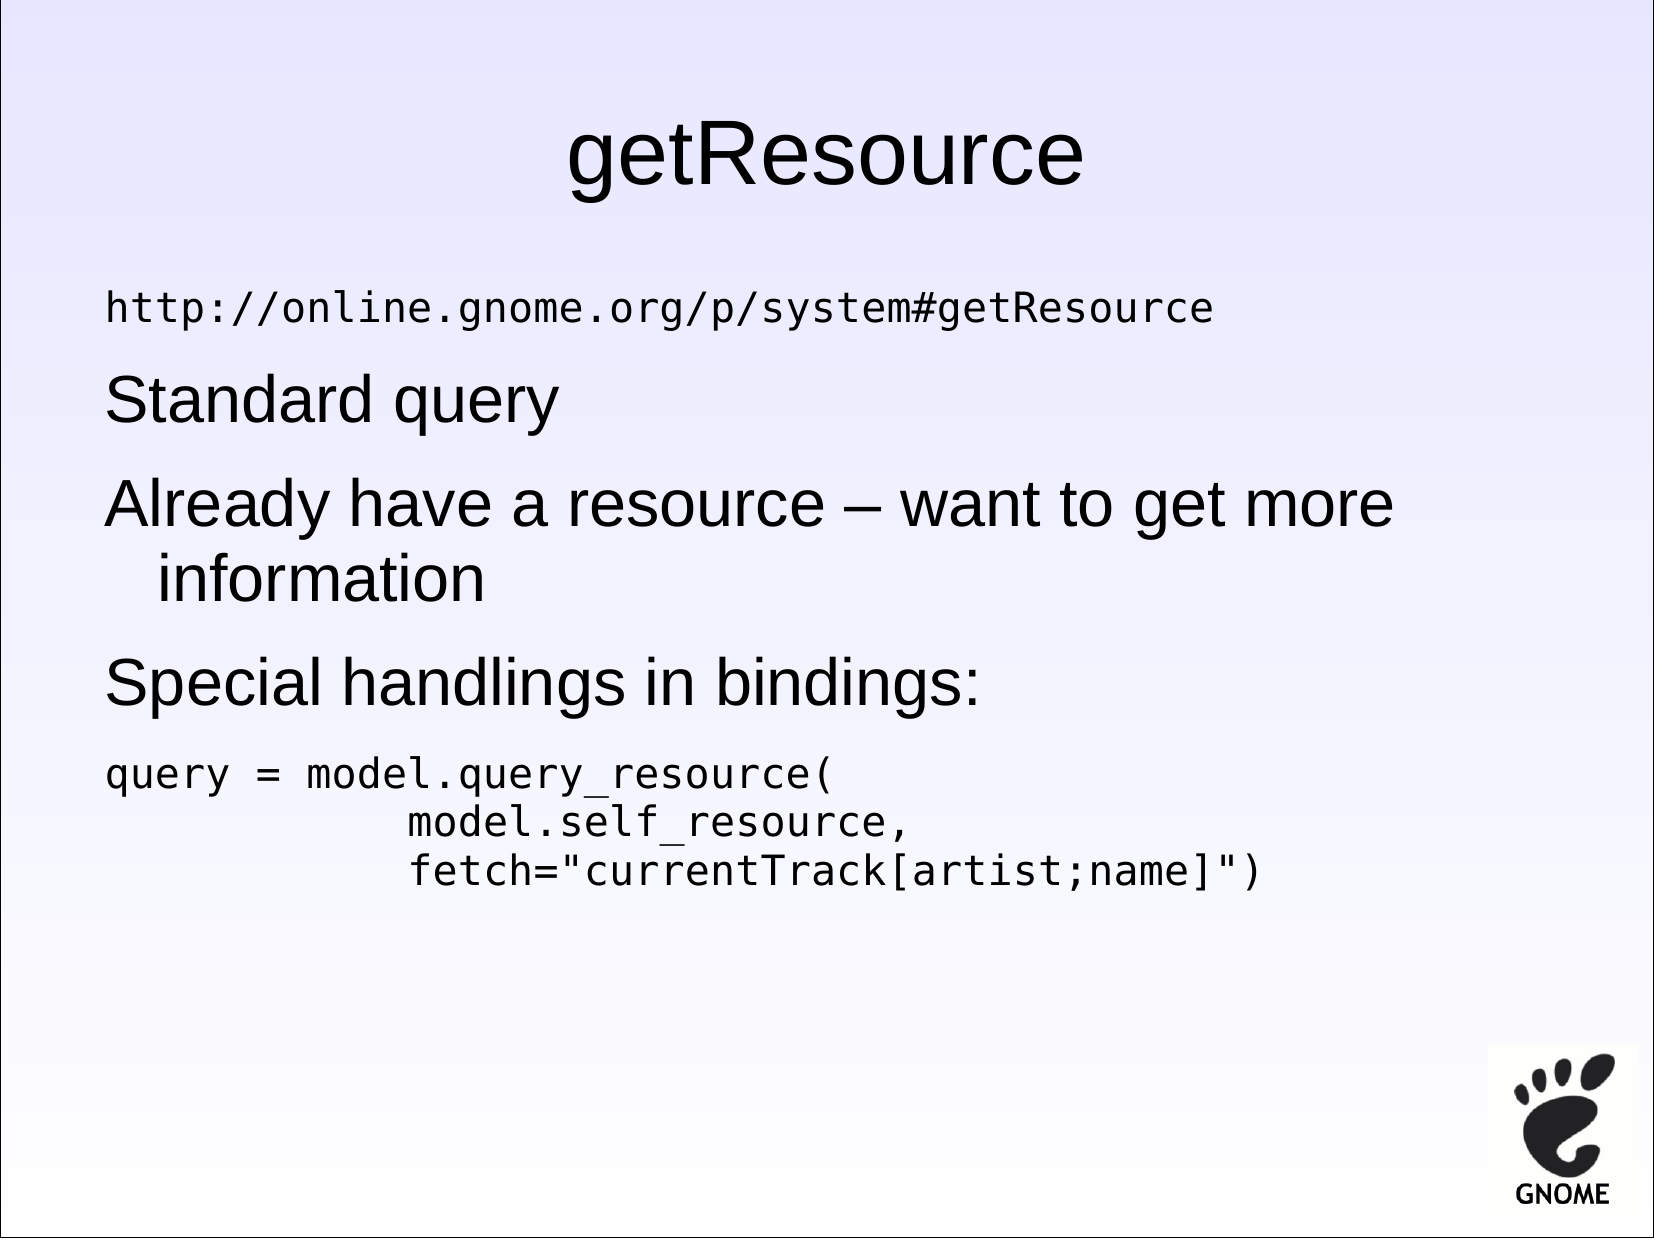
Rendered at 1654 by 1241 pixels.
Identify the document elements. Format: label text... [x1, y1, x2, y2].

title getResource [82, 56, 1571, 250]
list http://online.gnome.org/p/system#getResource Standard query Already have a resource – want to get more information Special handlings in bindings: query = model.query_resource( model.self_resource, fetch="currentTrack[artist;name]") [86, 283, 1576, 1088]
picture [1488, 1044, 1639, 1216]
